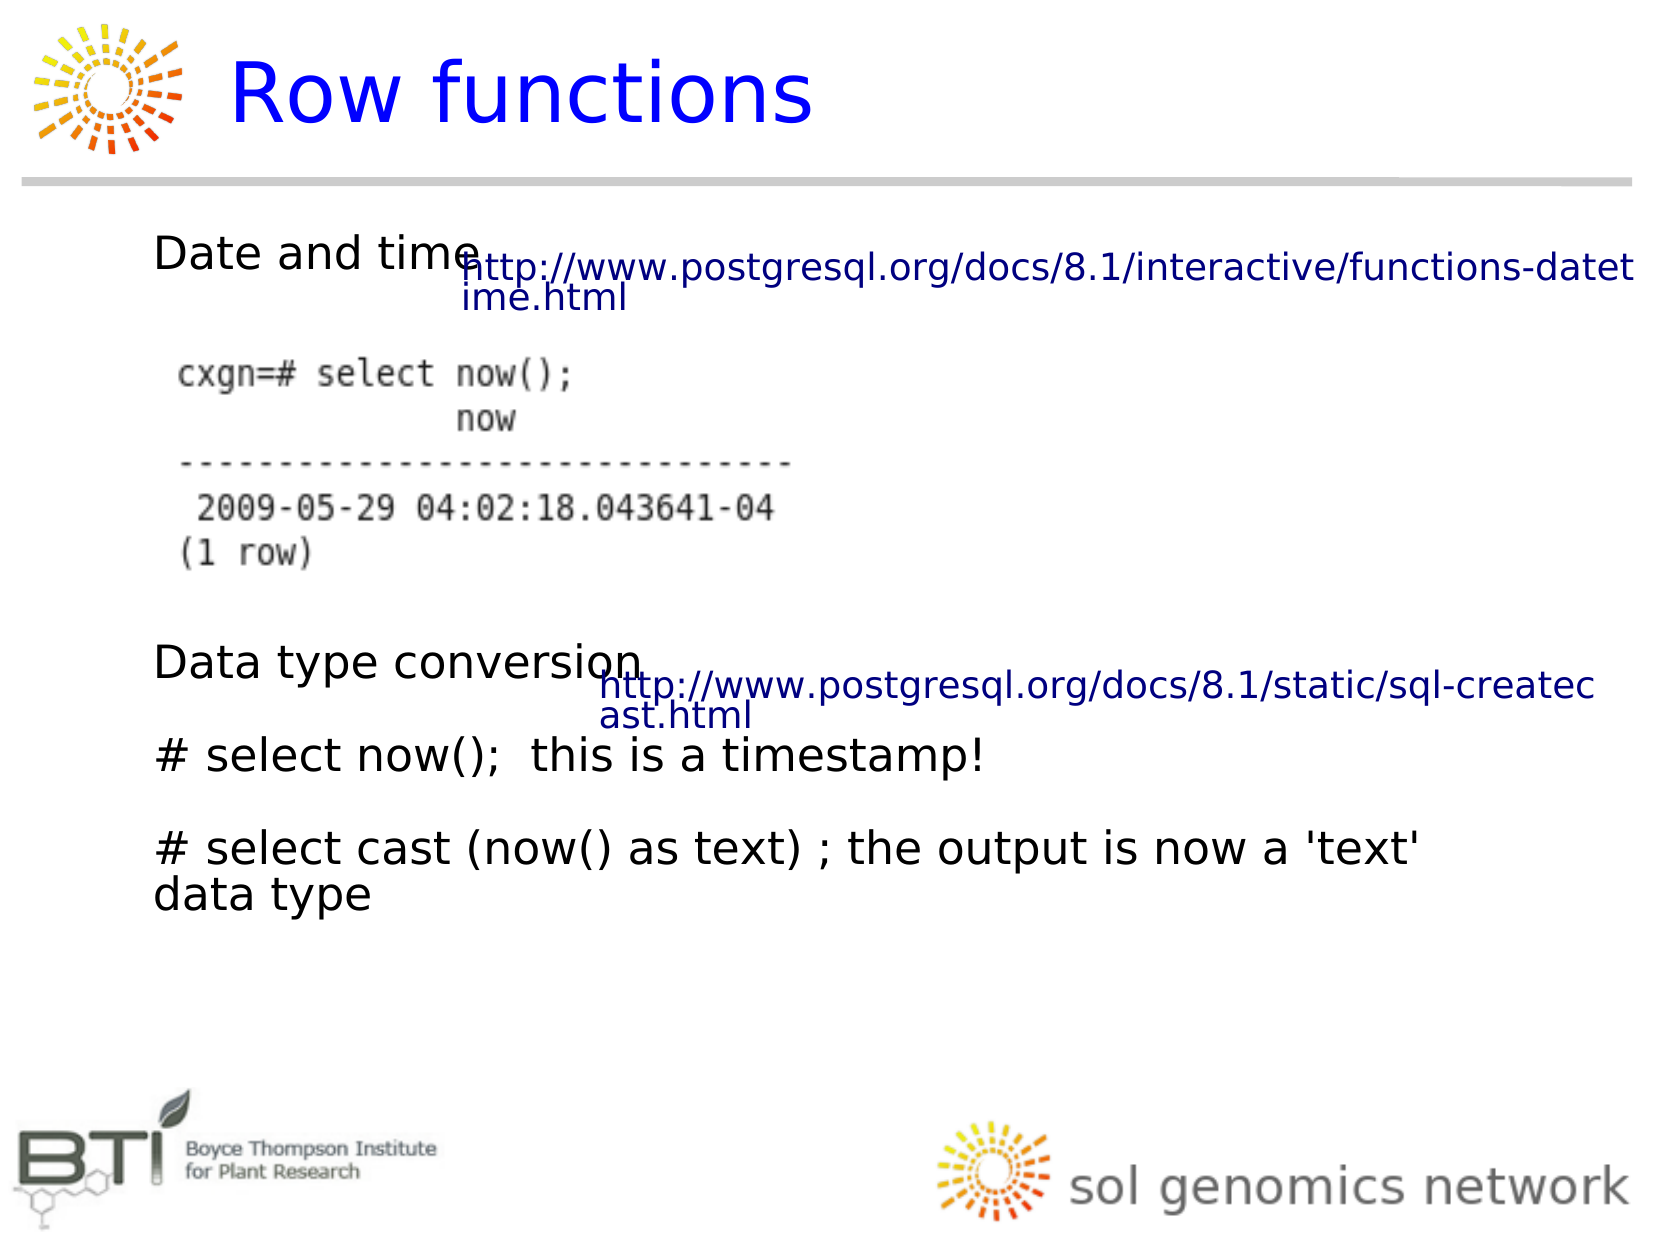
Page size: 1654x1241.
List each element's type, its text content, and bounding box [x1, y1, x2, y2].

text_box http://www.postgresql.org/docs/8.1/interactive/functions-datetime.html [446, 242, 1653, 301]
text_box http://www.postgresql.org/docs/8.1/static/sql-createcast.html [583, 661, 1619, 720]
picture [8, 1087, 451, 1234]
picture [32, 22, 184, 156]
text_box Row functions [228, 46, 1623, 159]
text_box Date and time [138, 225, 514, 339]
picture [921, 1116, 1642, 1229]
picture [177, 337, 863, 601]
text_box Data type conversion # select now(); this is a timestamp! # select cast (now() as text) ; the output is now a 'text' data type [138, 634, 1501, 1019]
